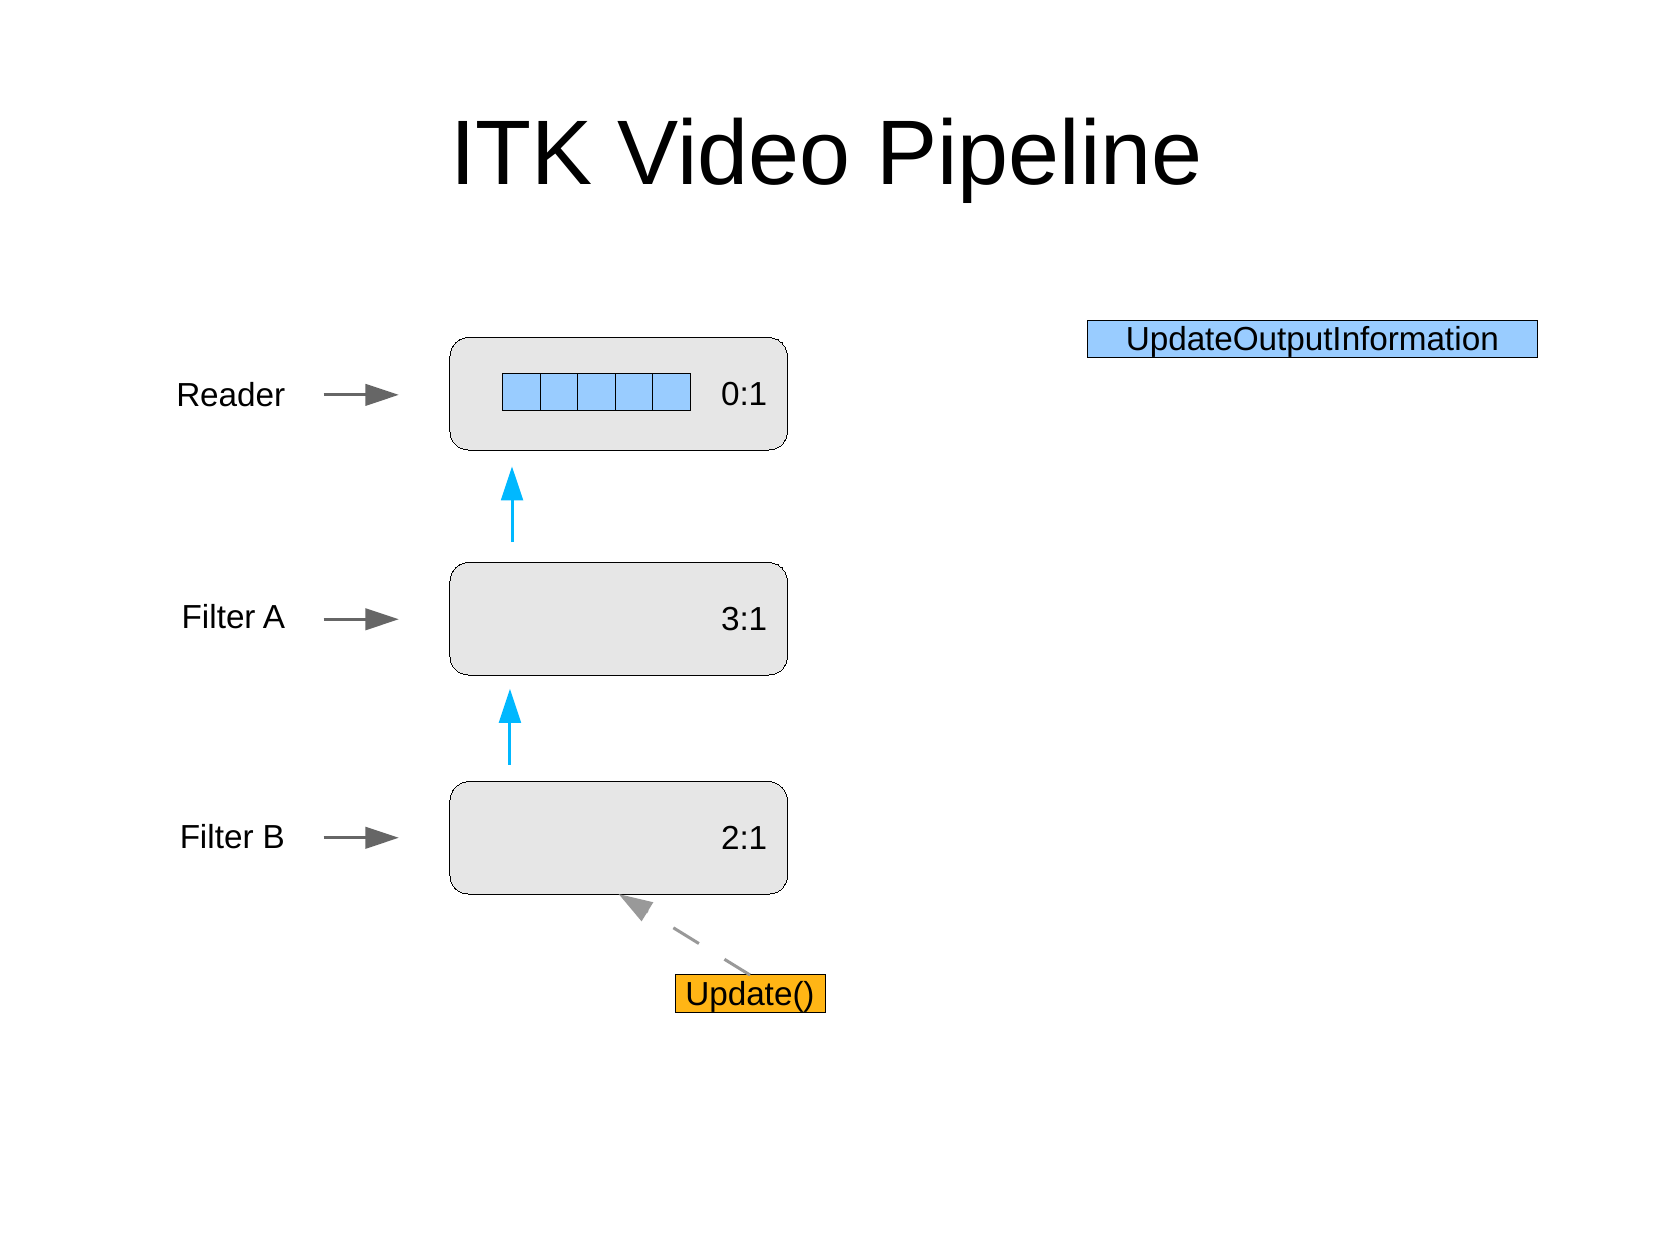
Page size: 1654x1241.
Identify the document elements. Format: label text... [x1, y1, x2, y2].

text_box Filter B [112, 810, 301, 863]
text_box UpdateOutputInformation [1087, 320, 1538, 358]
text_box Reader [112, 369, 301, 422]
text_box 3:1 [449, 562, 788, 676]
text_box Filter A [112, 591, 301, 644]
text_box 2:1 [449, 781, 788, 895]
text_box [502, 373, 691, 411]
title ITK Video Pipeline [82, 56, 1571, 250]
text_box 0:1 [449, 337, 788, 451]
text_box Update() [675, 974, 826, 1013]
